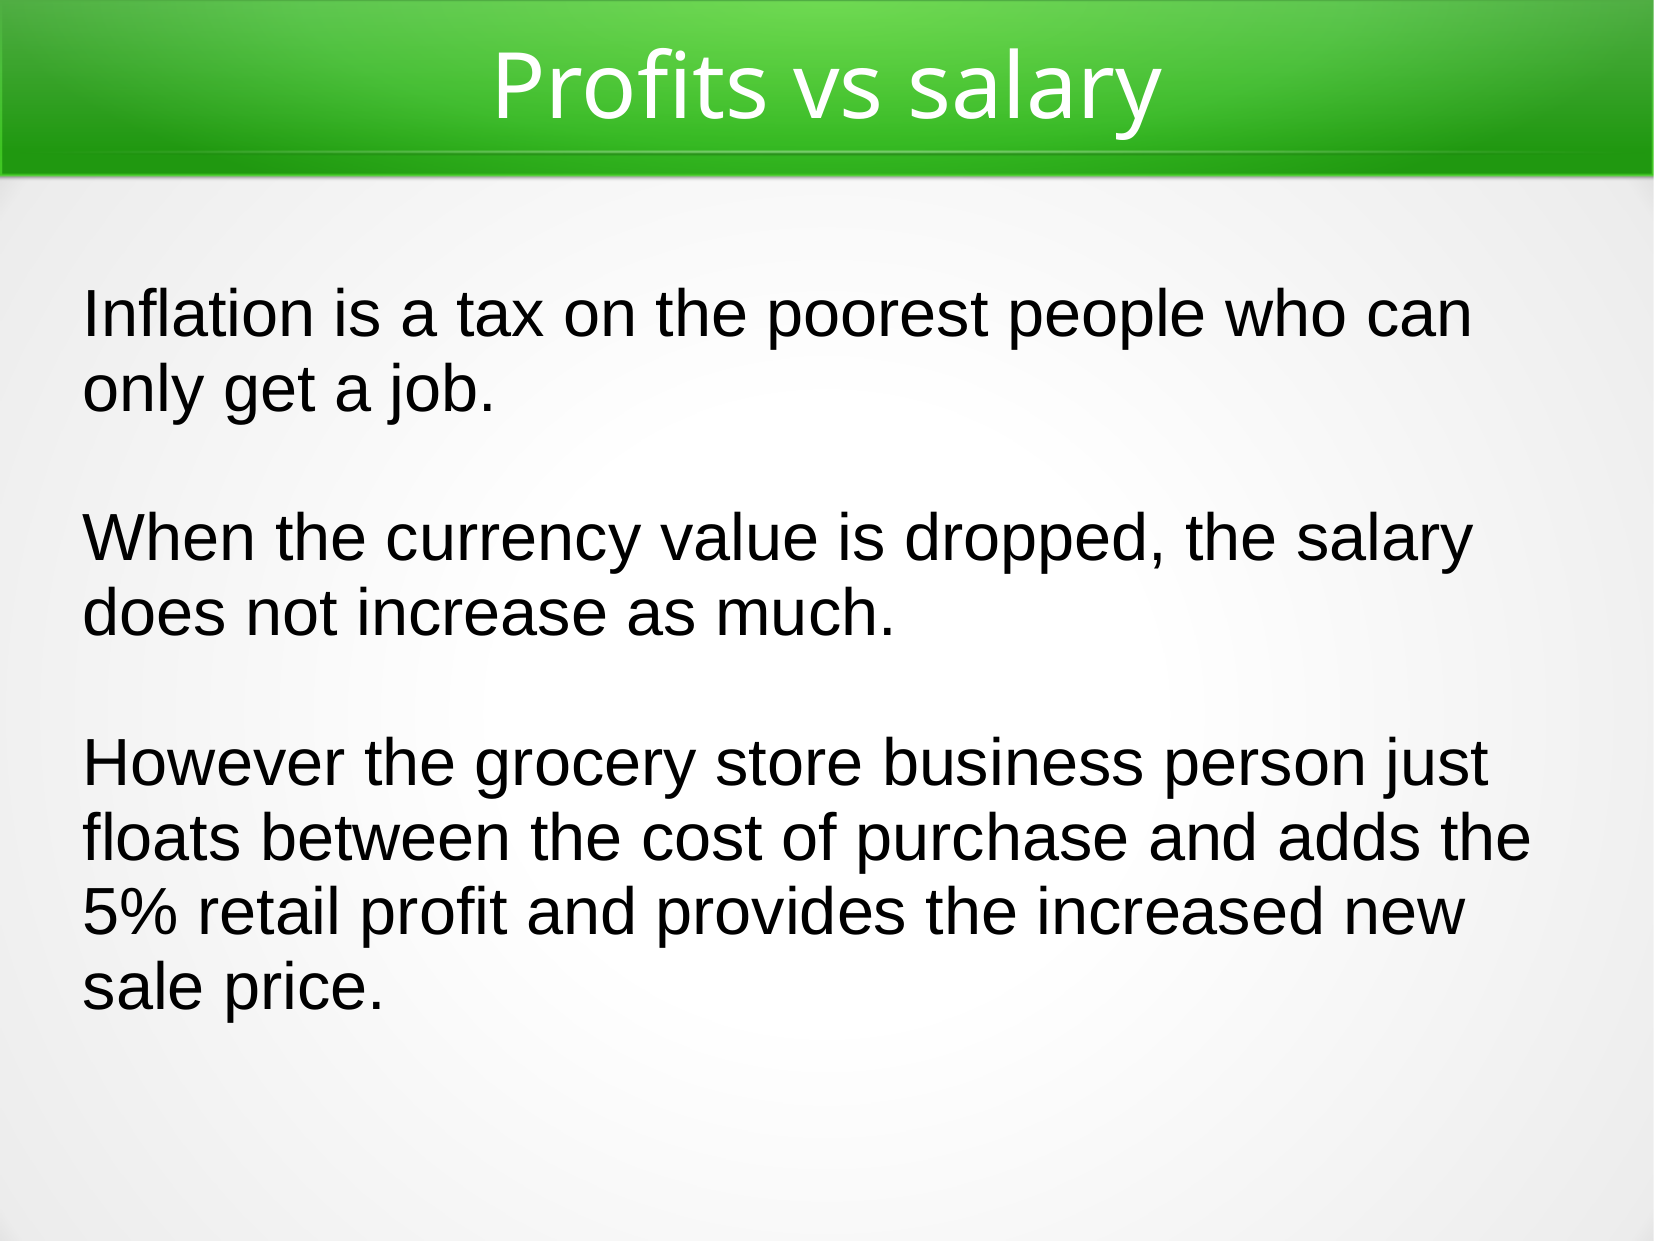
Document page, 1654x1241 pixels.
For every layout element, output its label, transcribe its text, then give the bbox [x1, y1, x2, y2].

subtitle Inflation is a tax on the poorest people who can only get a job. When the currency value is dropped, the salary does not increase as much. However the grocery store business person just floats between the cost of purchase and adds the 5% retail profit and provides the increased new sale price. [82, 276, 1571, 1024]
picture [0, 0, 1654, 1241]
title Profits vs salary [82, 11, 1571, 154]
